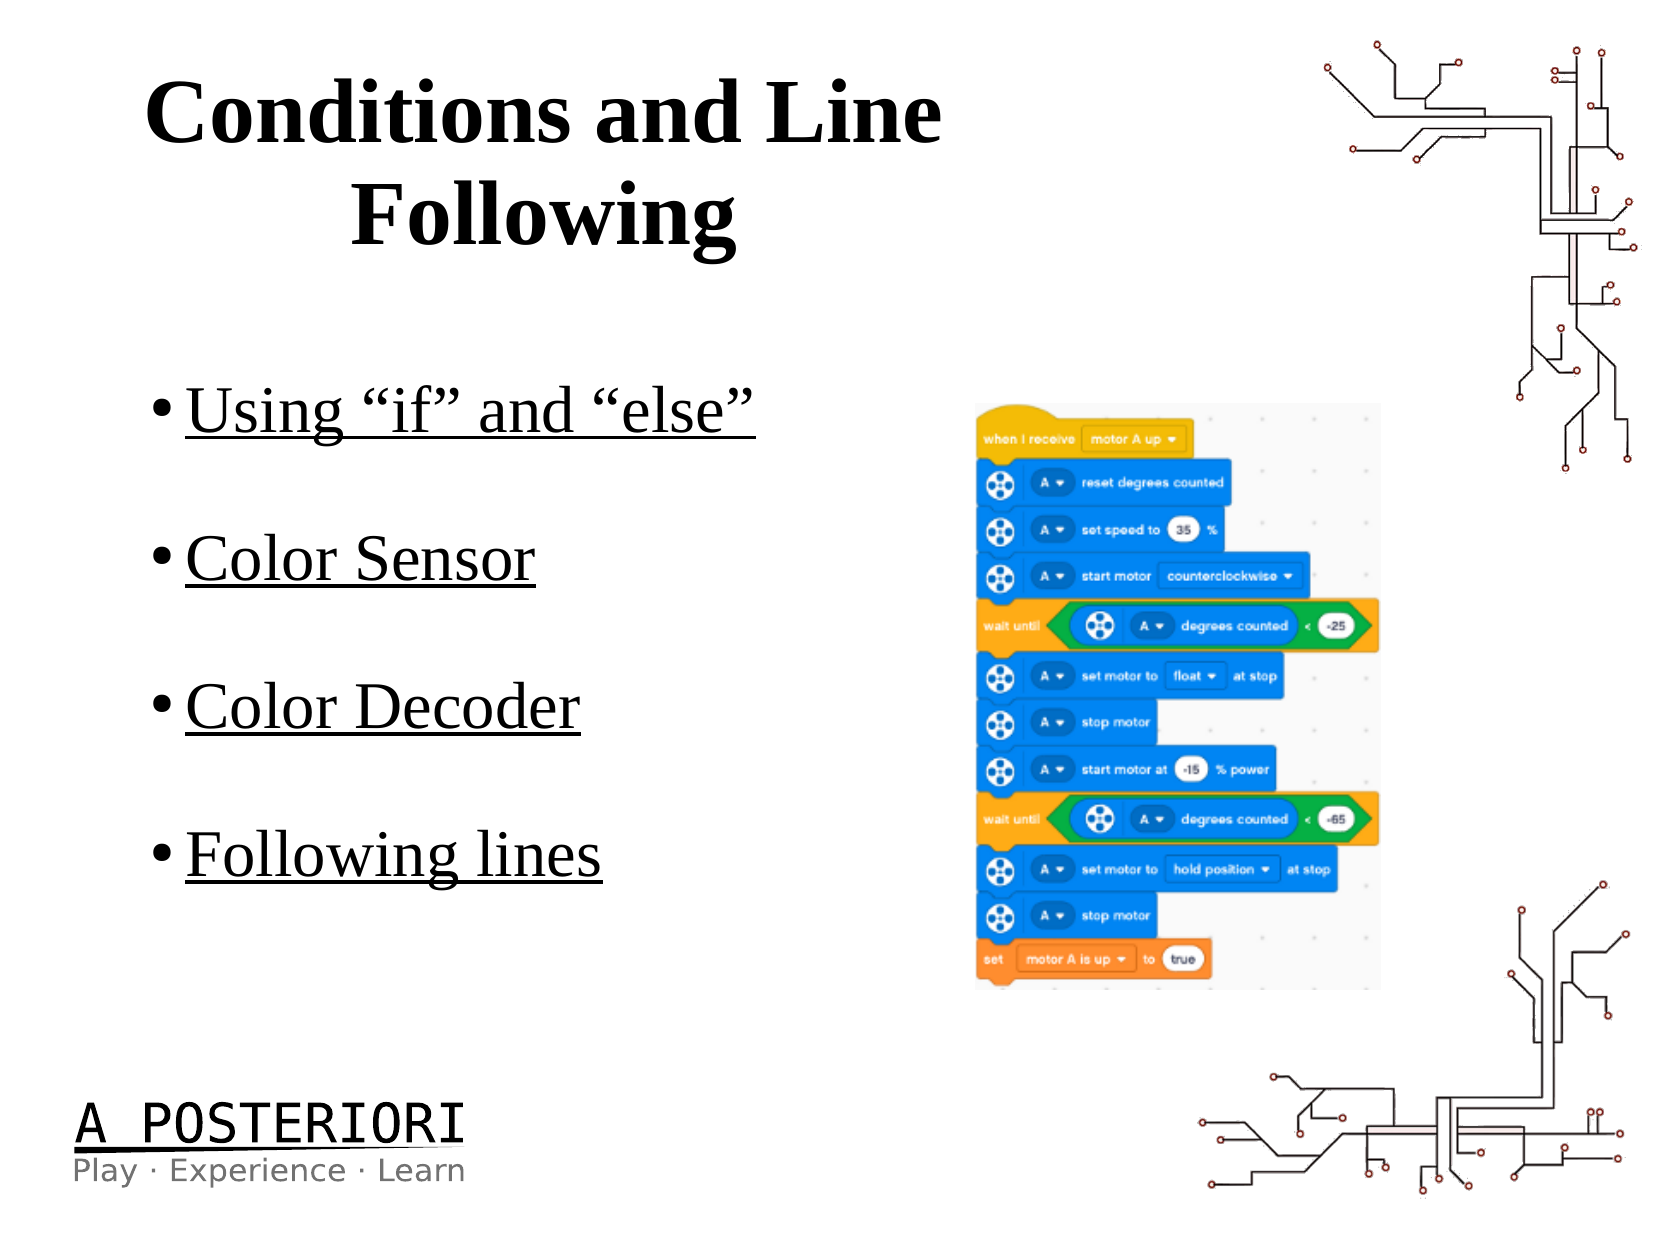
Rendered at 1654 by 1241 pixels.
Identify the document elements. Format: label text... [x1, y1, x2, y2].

picture [975, 35, 1643, 1200]
subtitle Using “if” and “else” Color Sensor Color Decoder Following lines [150, 224, 1051, 966]
title Conditions and Line Following [11, 60, 1077, 264]
